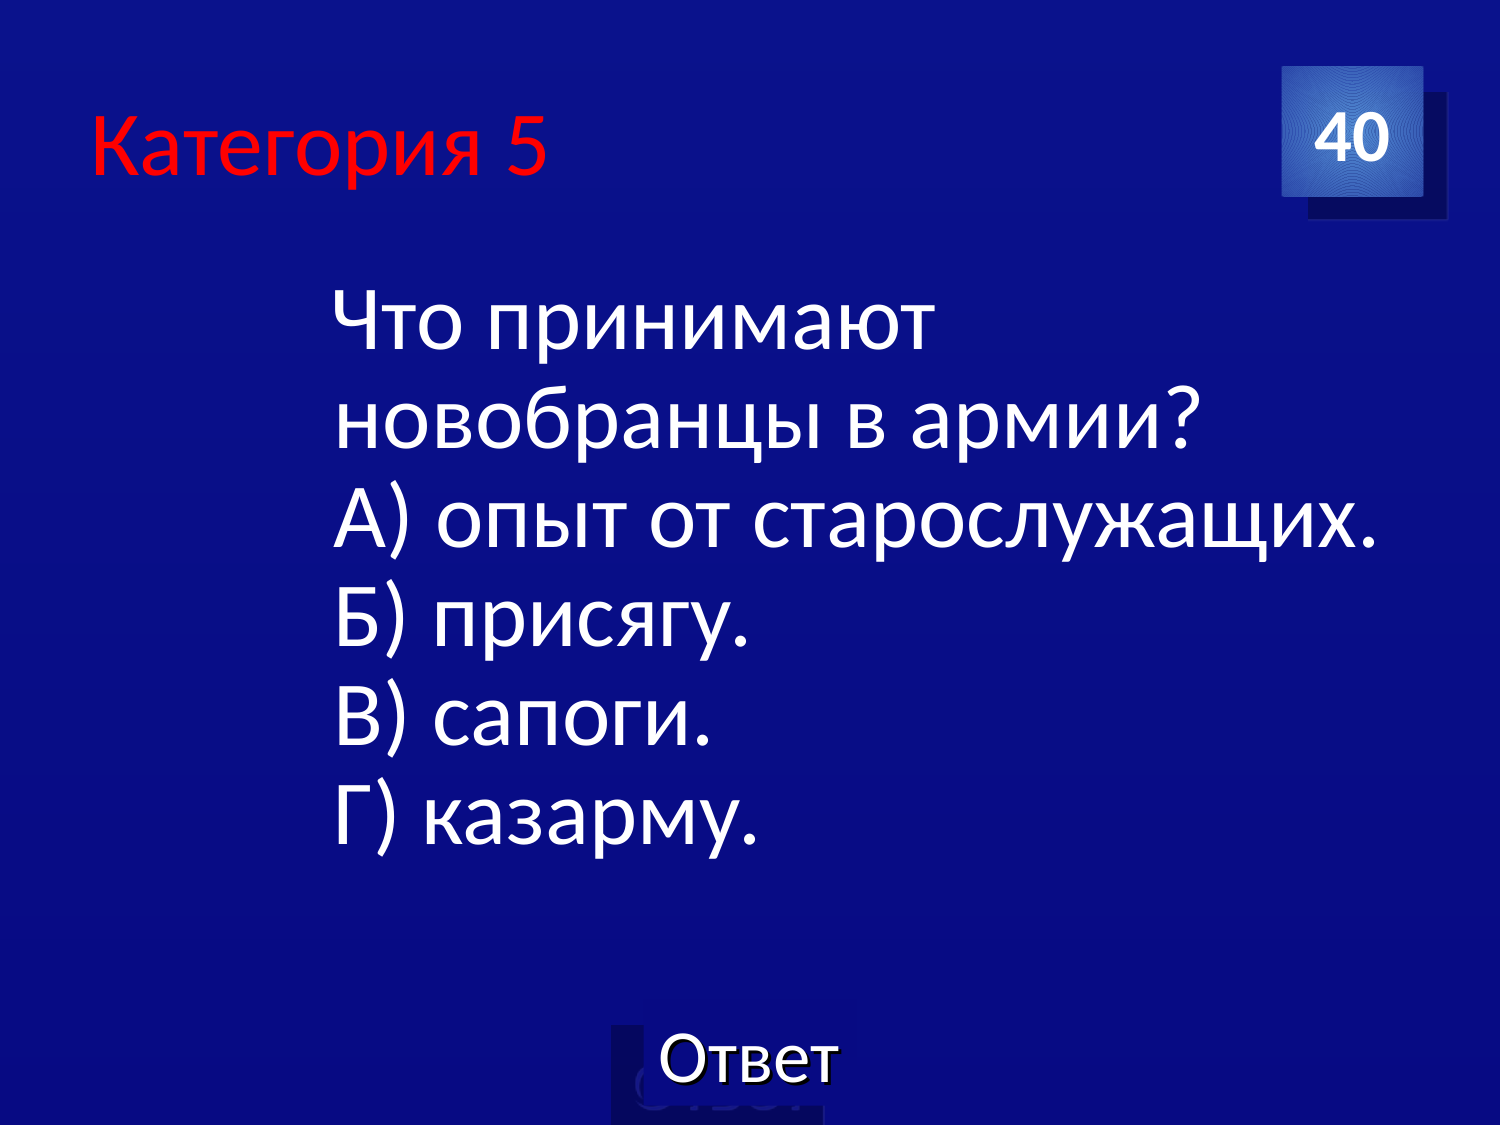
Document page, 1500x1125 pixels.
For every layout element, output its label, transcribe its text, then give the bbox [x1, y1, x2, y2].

list Что принимают новобранцы в армии? А) опыт от старослужащих. Б) присягу. В) сапоги. Г) казарму. [75, 262, 1426, 1000]
title Категория 5 [75, 45, 1258, 233]
text_box 40 [1282, 66, 1423, 196]
